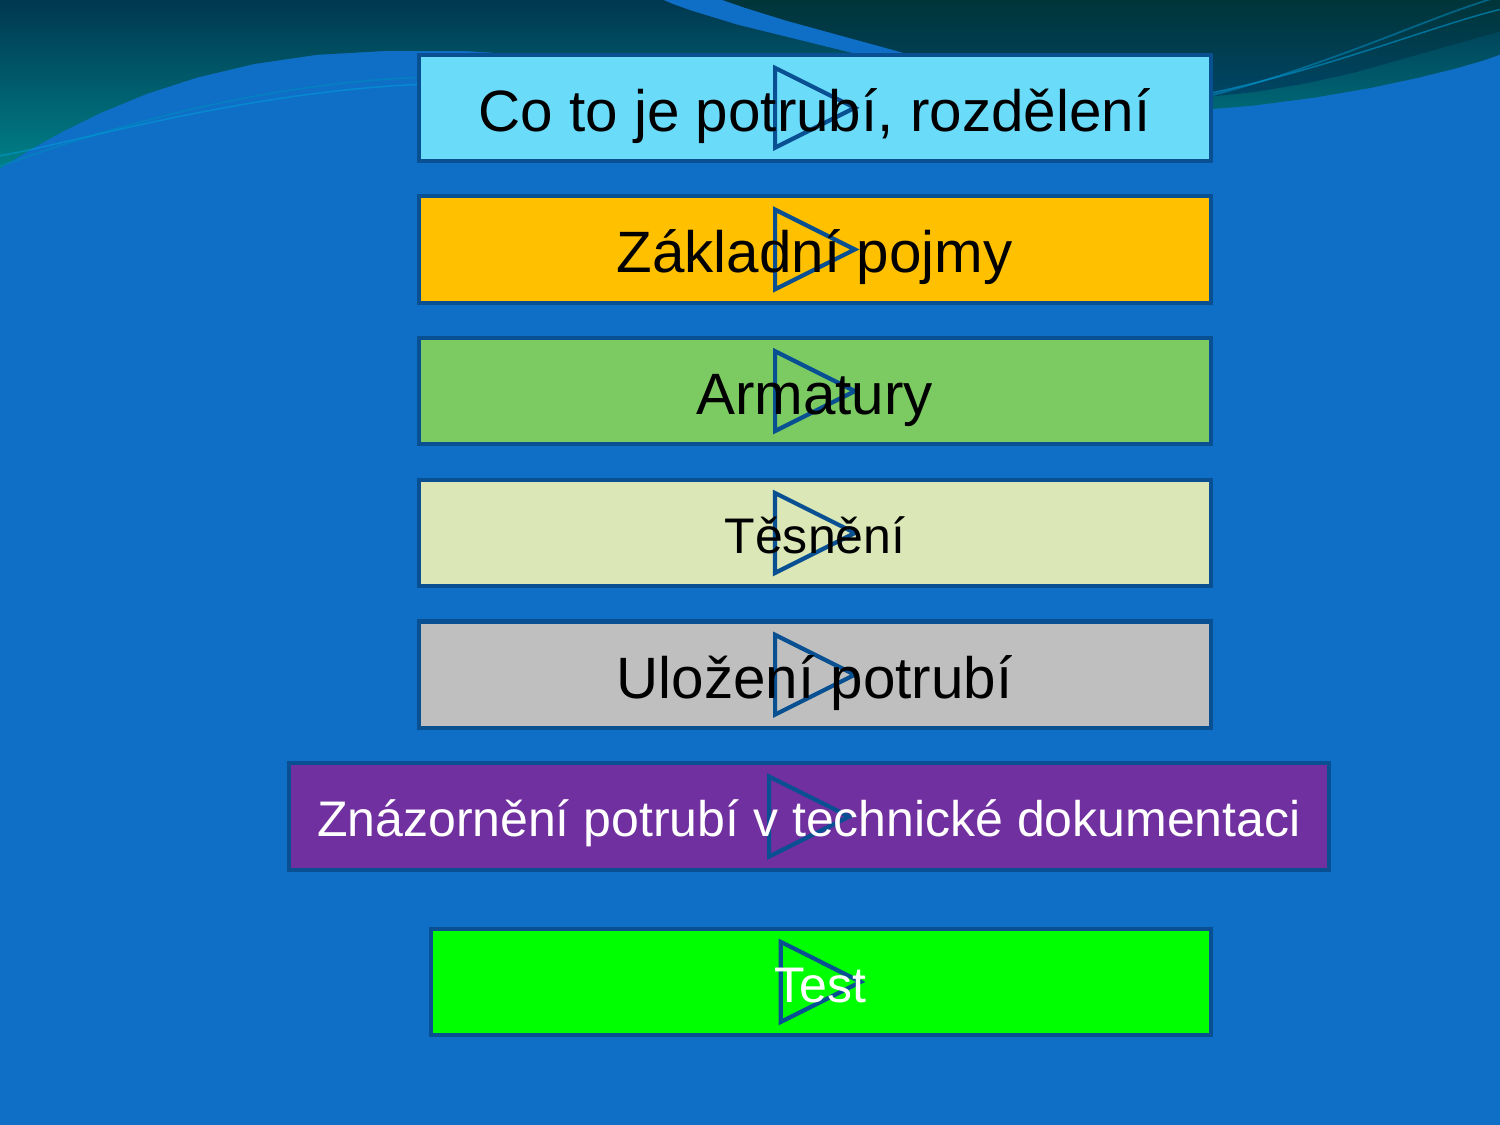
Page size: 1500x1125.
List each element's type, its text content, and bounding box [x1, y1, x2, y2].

text_box Znázornění potrubí v technické dokumentaci [289, 763, 1329, 870]
text_box Test [430, 928, 1211, 1036]
text_box Uložení potrubí [419, 621, 1211, 728]
text_box Těsnění [419, 479, 1211, 587]
text_box Co to je potrubí, rozdělení [419, 54, 1211, 161]
text_box Armatury [419, 337, 1211, 445]
text_box Základní pojmy [419, 196, 1211, 303]
